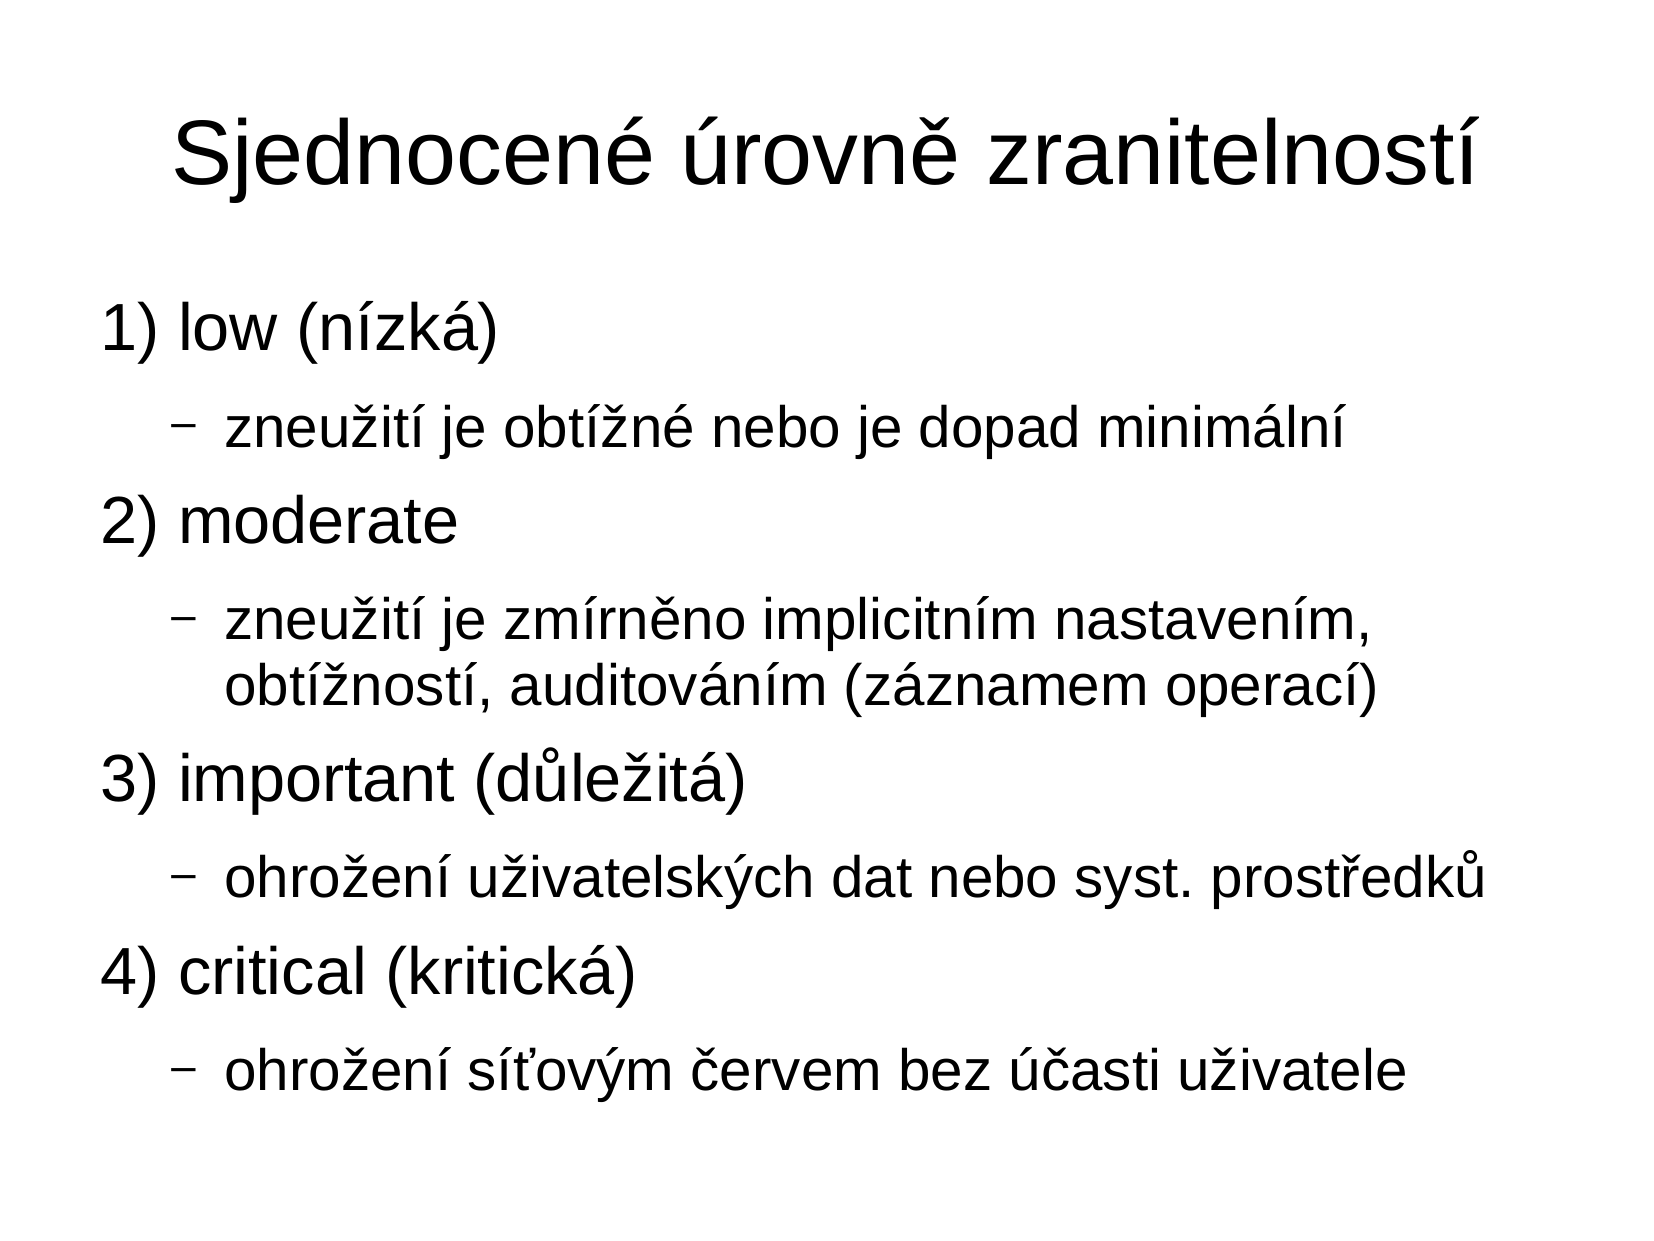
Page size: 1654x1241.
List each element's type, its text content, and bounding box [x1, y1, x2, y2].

title Sjednocené úrovně zranitelností [82, 56, 1571, 250]
list low (nízká) zneužití je obtížné nebo je dopad minimální moderate zneužití je zmírněno implicitním nastavením, obtížností, auditováním (záznamem operací) important (důležitá) ohrožení uživatelských dat nebo syst. prostředků critical (kritická) ohrožení síťovým červem bez účasti uživatele [82, 290, 1571, 1104]
